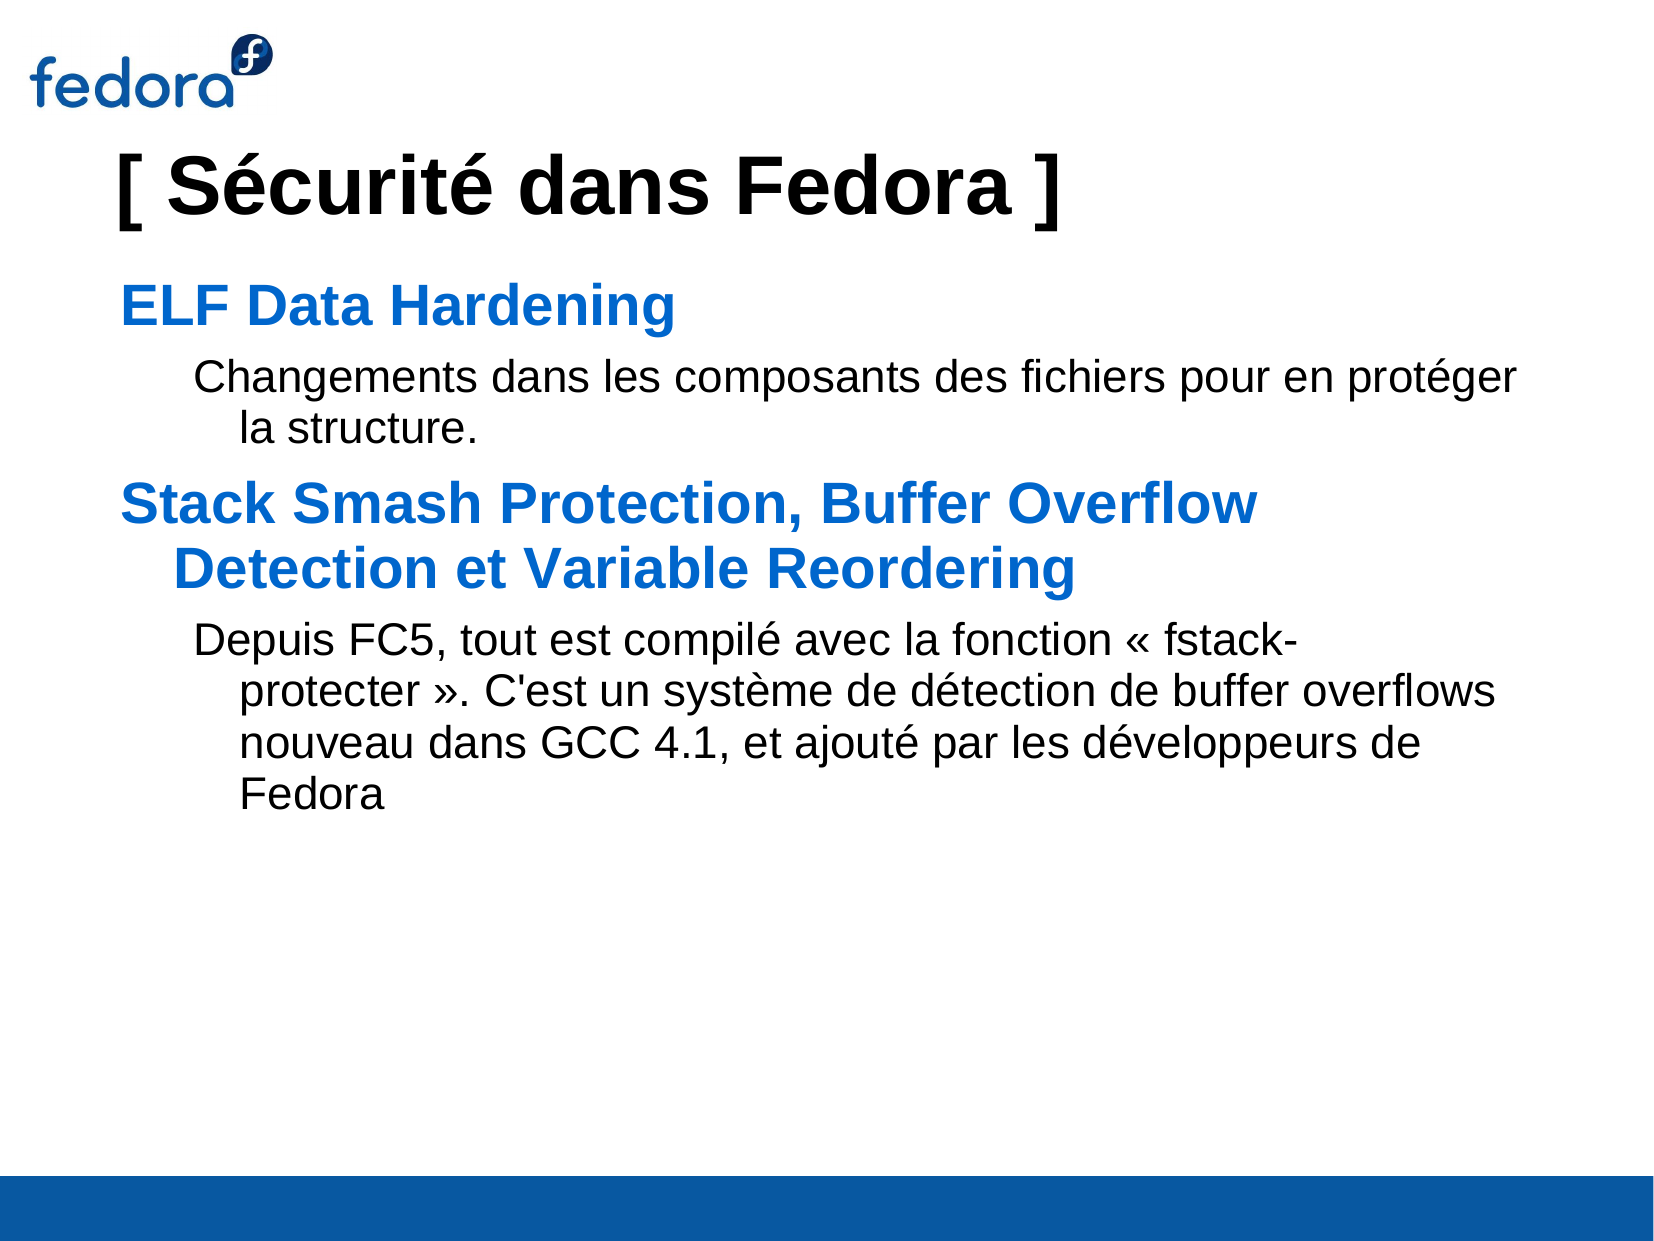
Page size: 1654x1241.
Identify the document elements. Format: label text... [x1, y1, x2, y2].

picture [0, 1176, 1654, 1241]
picture [22, 27, 277, 115]
title [ Sécurité dans Fedora ] [115, 122, 1521, 249]
list ELF Data Hardening Changements dans les composants des fichiers pour en protéger la structure. Stack Smash Protection, Buffer Overflow Detection et Variable Reordering Depuis FC5, tout est compilé avec la fonction « fstack-protecter ». C'est un système de détection de buffer overflows nouveau dans GCC 4.1, et ajouté par les développeurs de Fedora [118, 272, 1523, 1092]
